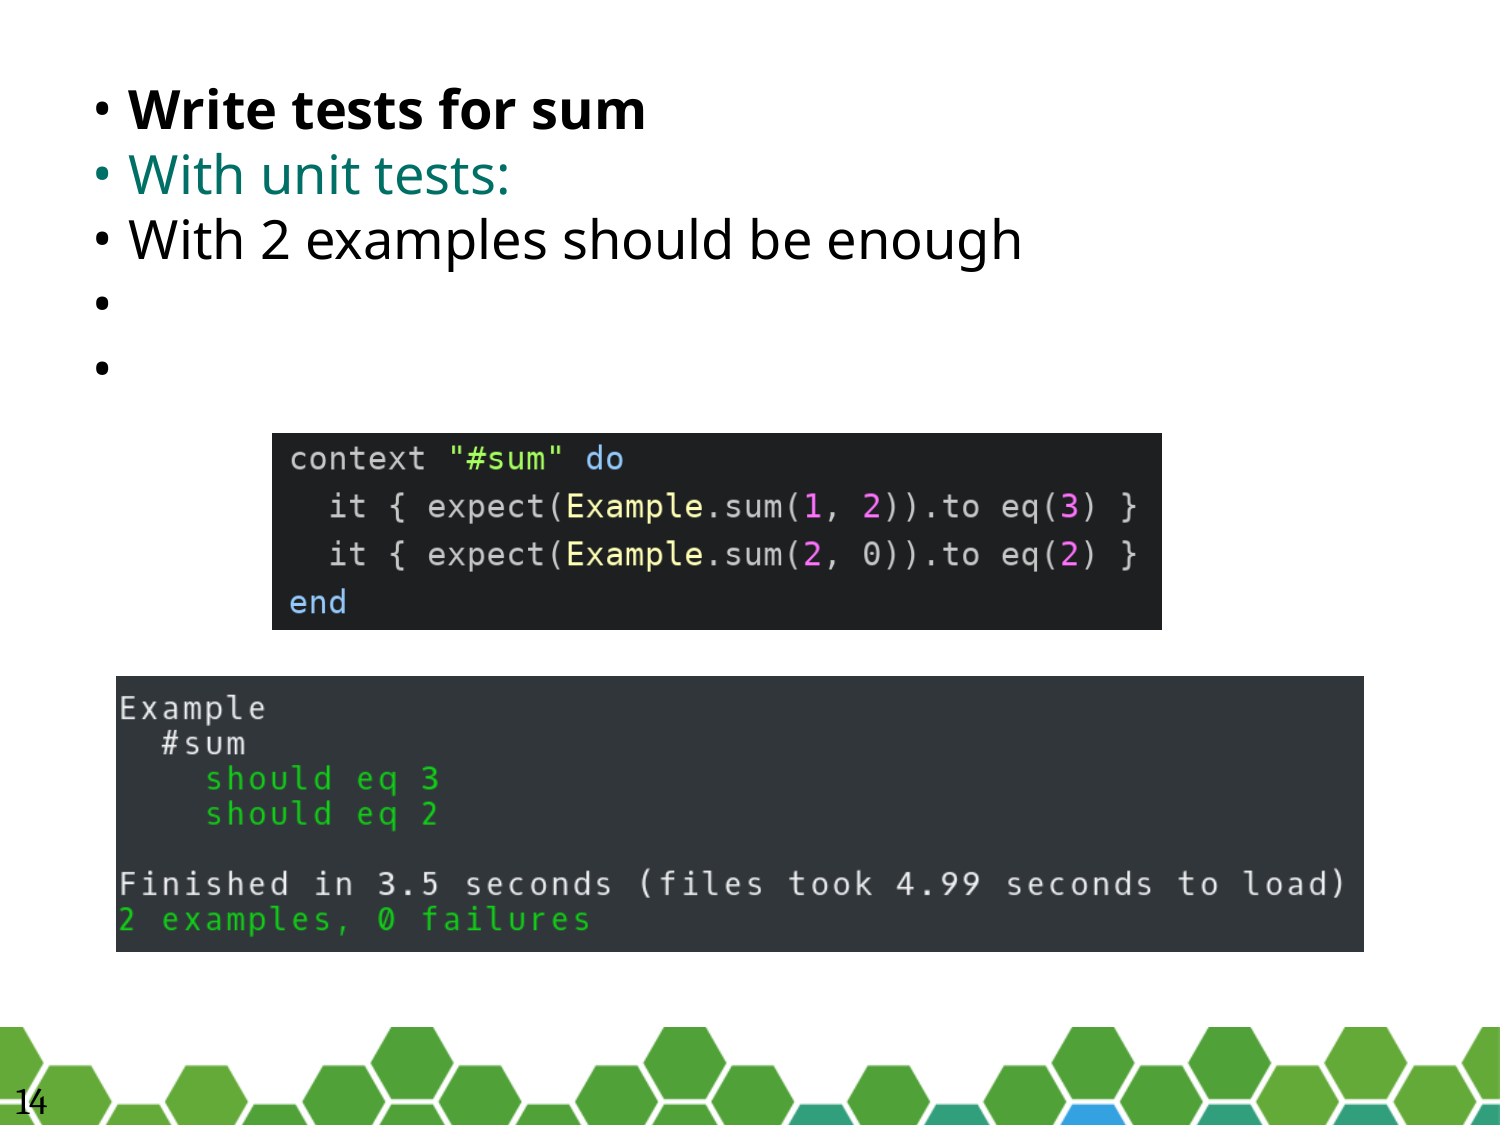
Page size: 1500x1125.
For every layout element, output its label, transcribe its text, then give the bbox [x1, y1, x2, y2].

picture [272, 433, 1162, 631]
text_box Write tests for sum With unit tests: With 2 examples should be enough [92, 75, 1329, 728]
picture [116, 676, 1364, 953]
picture [0, 1027, 1500, 1125]
